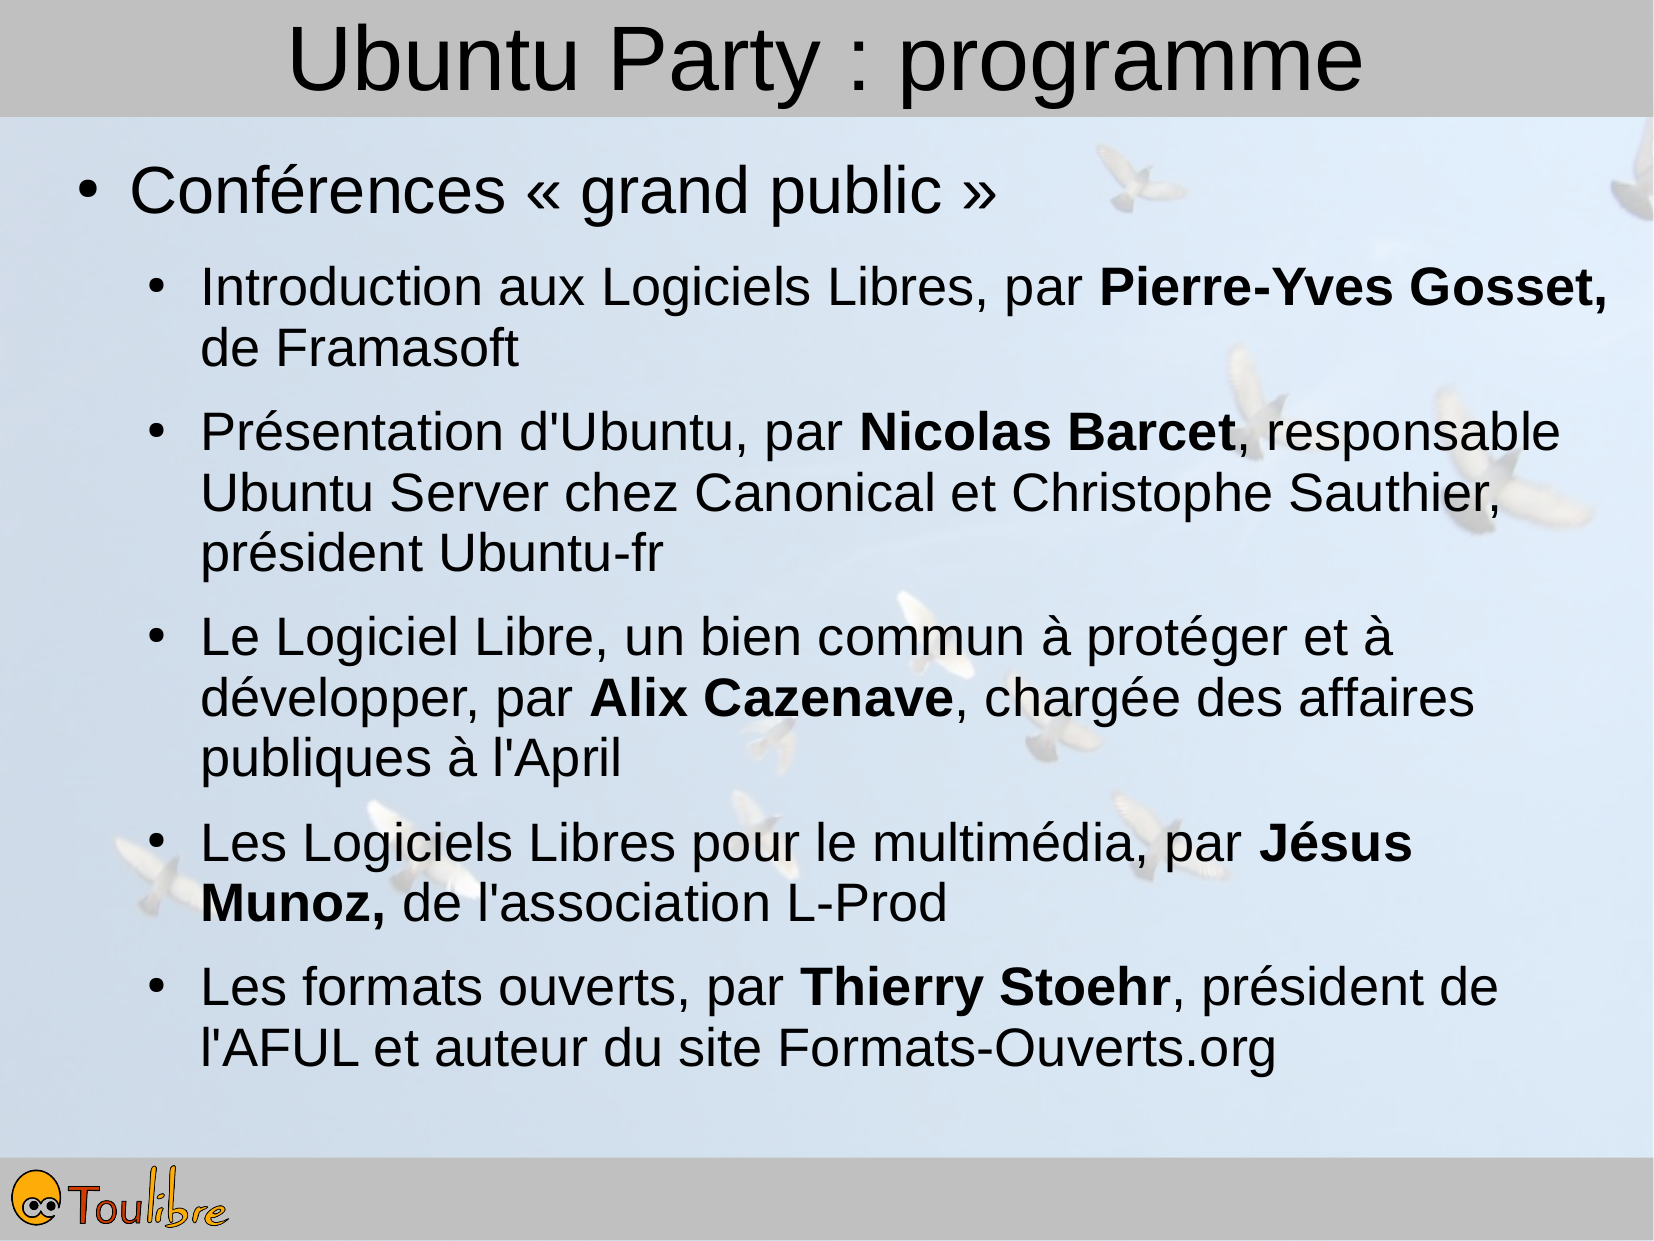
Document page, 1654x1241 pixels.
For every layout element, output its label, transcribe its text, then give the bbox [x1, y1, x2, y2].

list Conférences « grand public » Introduction aux Logiciels Libres, par Pierre-Yves Gosset, de Framasoft Présentation d'Ubuntu, par Nicolas Barcet, responsable Ubuntu Server chez Canonical et Christophe Sauthier, président Ubuntu-fr Le Logiciel Libre, un bien commun à protéger et à développer, par Alix Cazenave, chargée des affaires publiques à l'April Les Logiciels Libres pour le multimédia, par Jésus Munoz, de l'association L-Prod Les formats ouverts, par Thierry Stoehr, président de l'AFUL et auteur du site Formats-Ouverts.org [58, 152, 1616, 1136]
picture [11, 1165, 229, 1228]
title Ubuntu Party : programme [0, 0, 1654, 117]
